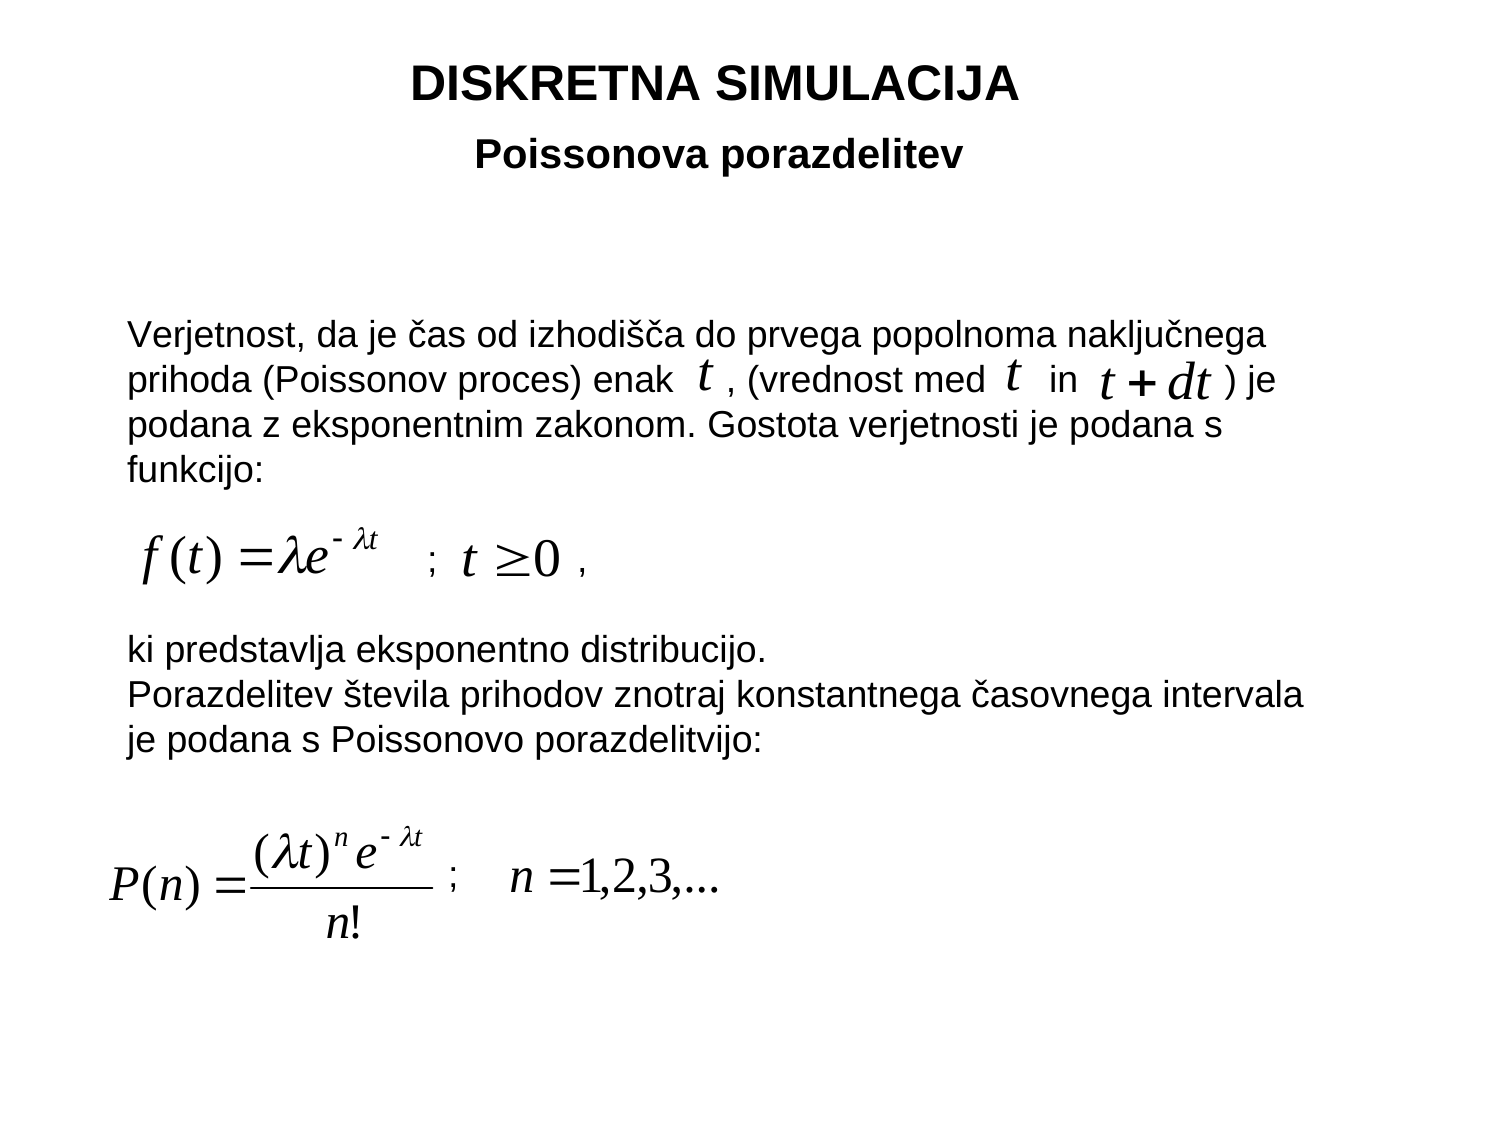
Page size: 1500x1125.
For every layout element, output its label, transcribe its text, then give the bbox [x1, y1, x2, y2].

text_box Verjetnost, da je čas od izhodišča do prvega popolnoma naključnega prihoda (Poissonov proces) enak , (vrednost med in ) je podana z eksponentnim zakonom. Gostota verjetnosti je podana s funkcijo: ; , ki predstavlja eksponentno distribucijo. Porazdelitev števila prihodov znotraj konstantnega časovnega intervala je podana s Poissonovo porazdelitvijo: ; [112, 302, 1365, 904]
text_box Poissonova porazdelitev [312, 101, 979, 184]
text_box DISKRETNA SIMULACIJA [395, 42, 1353, 119]
chart [501, 846, 727, 914]
chart [690, 350, 724, 405]
chart [1092, 350, 1223, 414]
chart [123, 515, 388, 597]
chart [100, 813, 443, 950]
text_box [998, 350, 1032, 426]
chart [454, 527, 572, 591]
